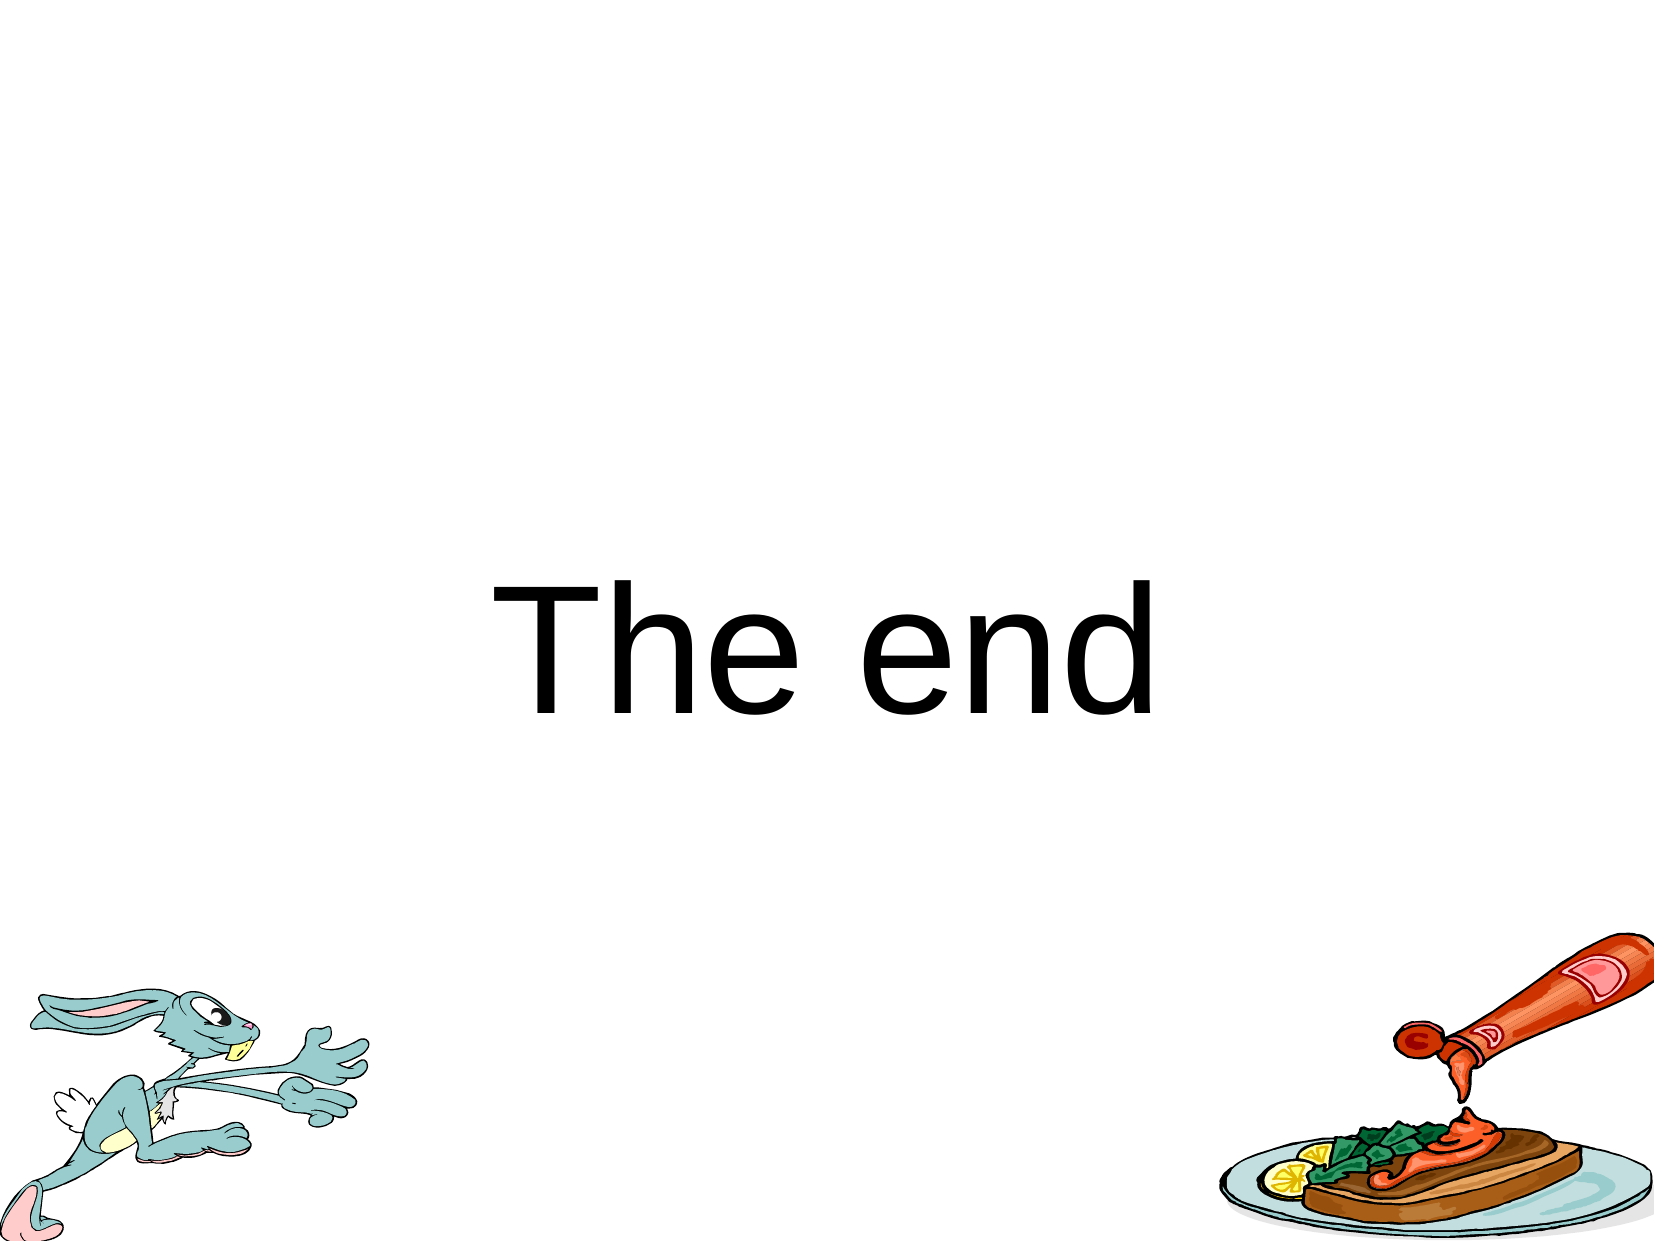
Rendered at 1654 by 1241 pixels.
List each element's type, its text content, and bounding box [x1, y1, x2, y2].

subtitle The end [82, 290, 1571, 1010]
picture [0, 980, 377, 1241]
picture [1216, 931, 1654, 1241]
